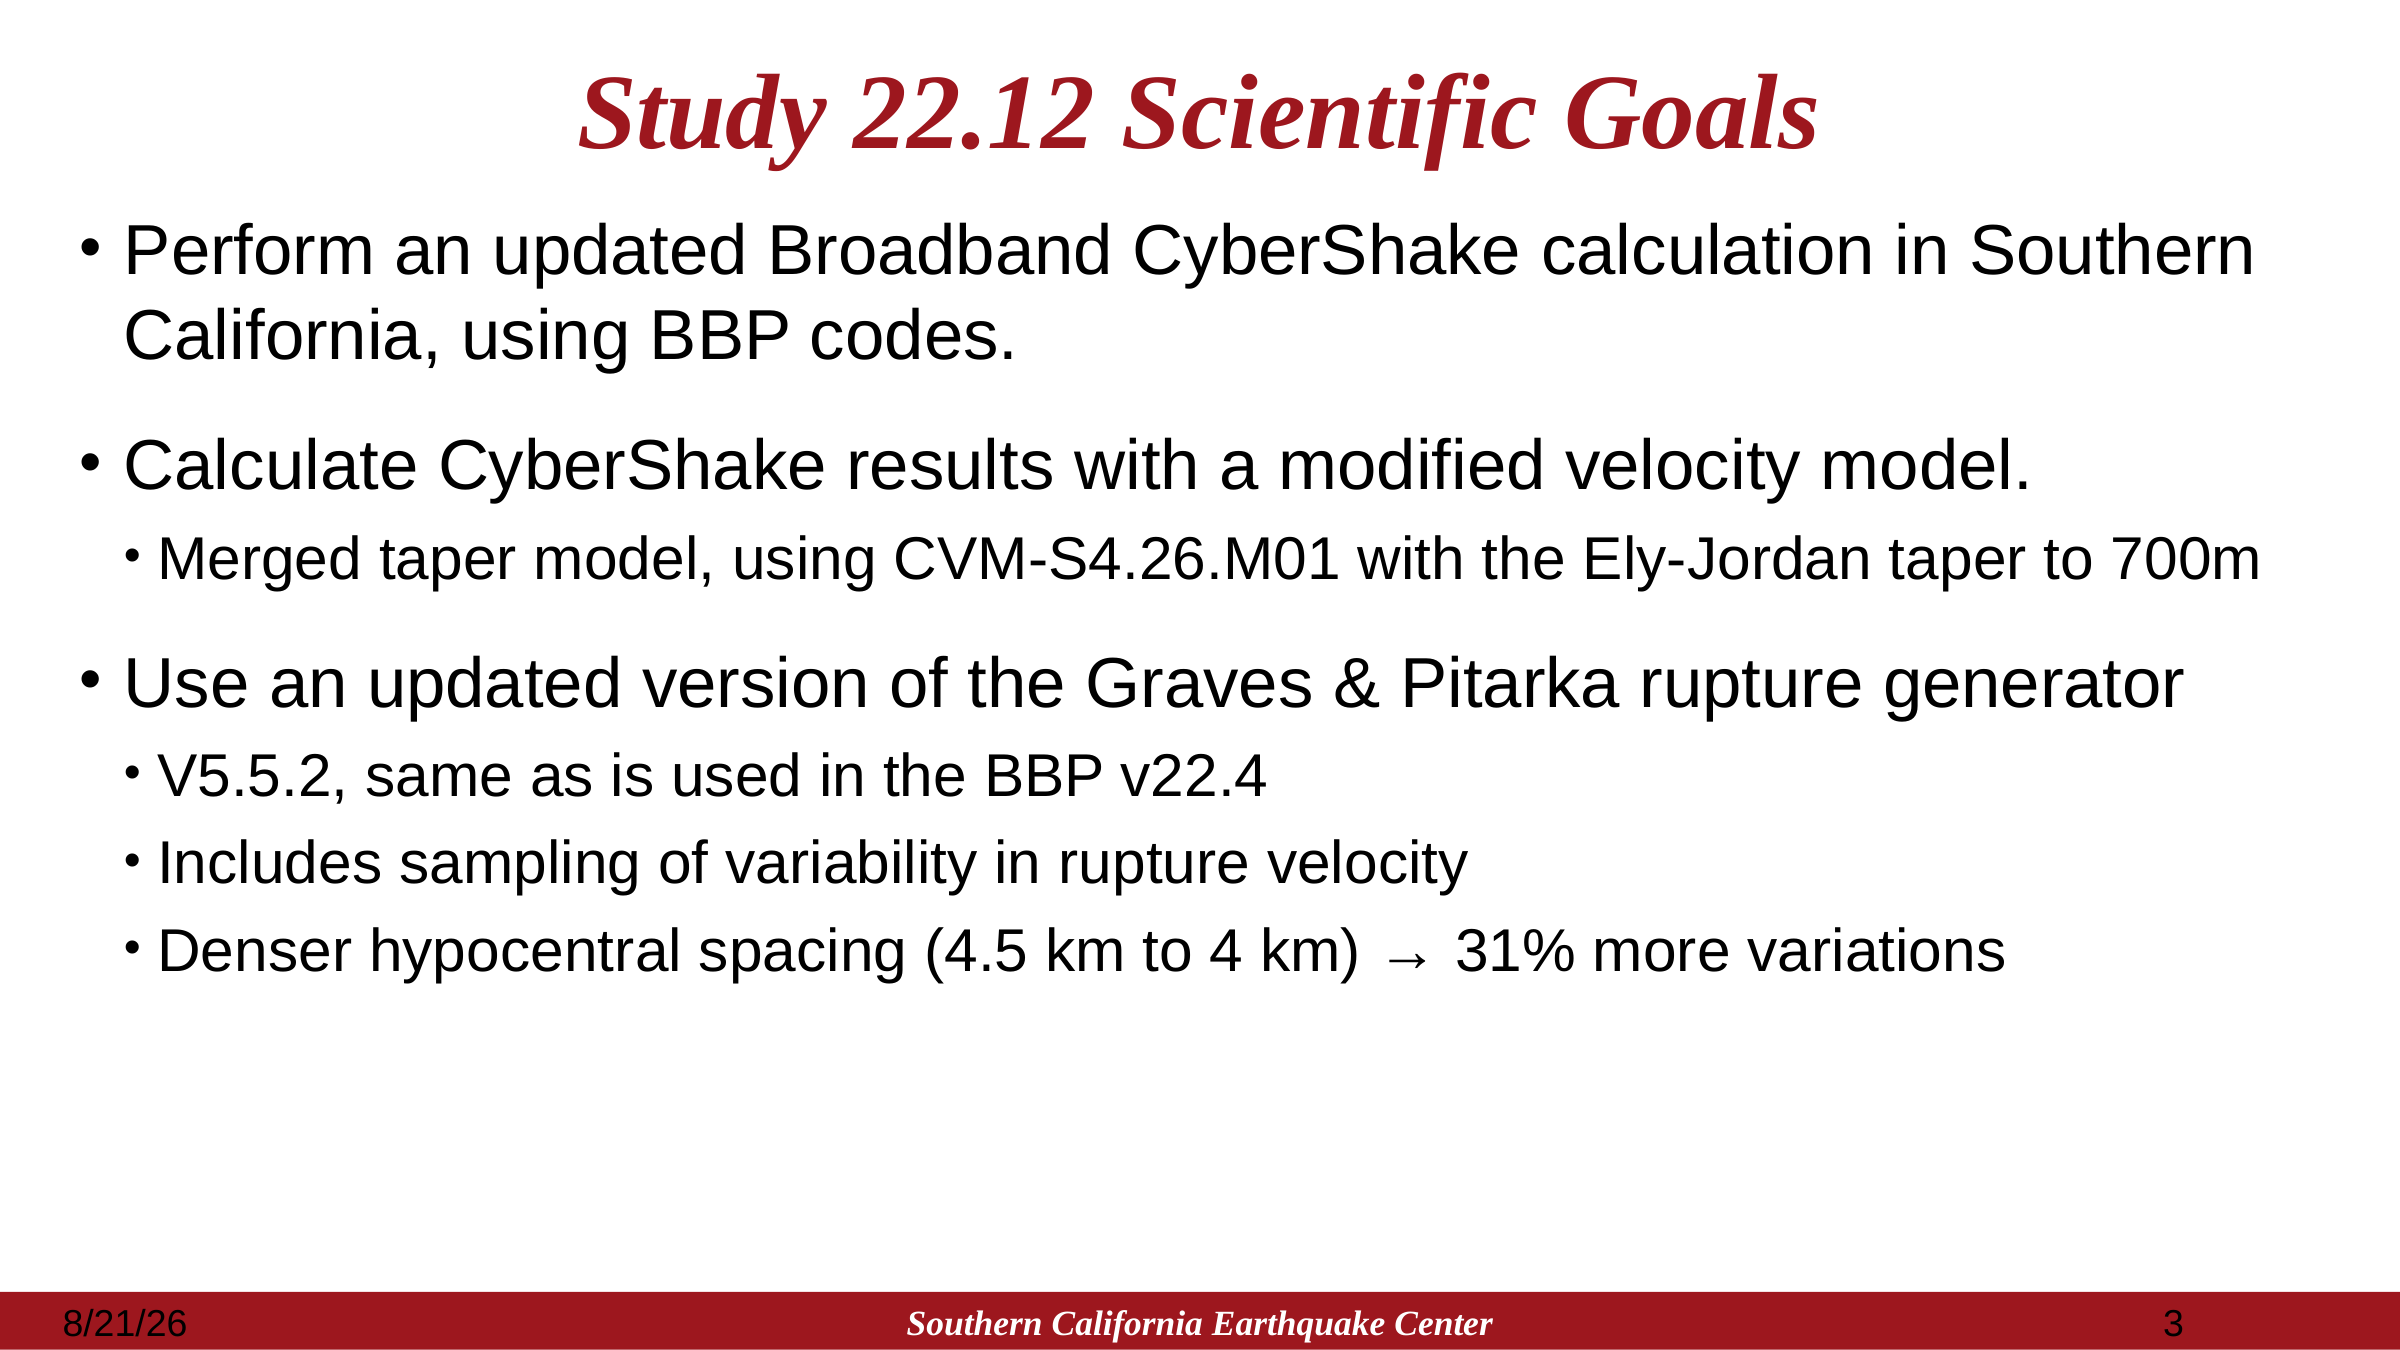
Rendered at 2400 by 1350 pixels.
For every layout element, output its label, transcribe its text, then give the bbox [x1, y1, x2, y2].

text_box <number> [2145, 1303, 2371, 1339]
text_box Southern California Earthquake Center [794, 1285, 1605, 1350]
text_box Study 22.12 Scientific Goals [59, 53, 2341, 180]
text_box 04/11/2023 [44, 1303, 320, 1339]
text_box Perform an updated Broadband CyberShake calculation in Southern California, using BBP codes. Calculate CyberShake results with a modified velocity model. Merged taper model, using CVM-S4.26.M01 with the Ely-Jordan taper to 700m Use an updated version of the Graves & Pitarka rupture generator V5.5.2, same as is used in the BBP v22.4 Includes sampling of variability in rupture velocity Denser hypocentral spacing (4.5 km to 4 km) → 31% more variations [59, 195, 2341, 1260]
